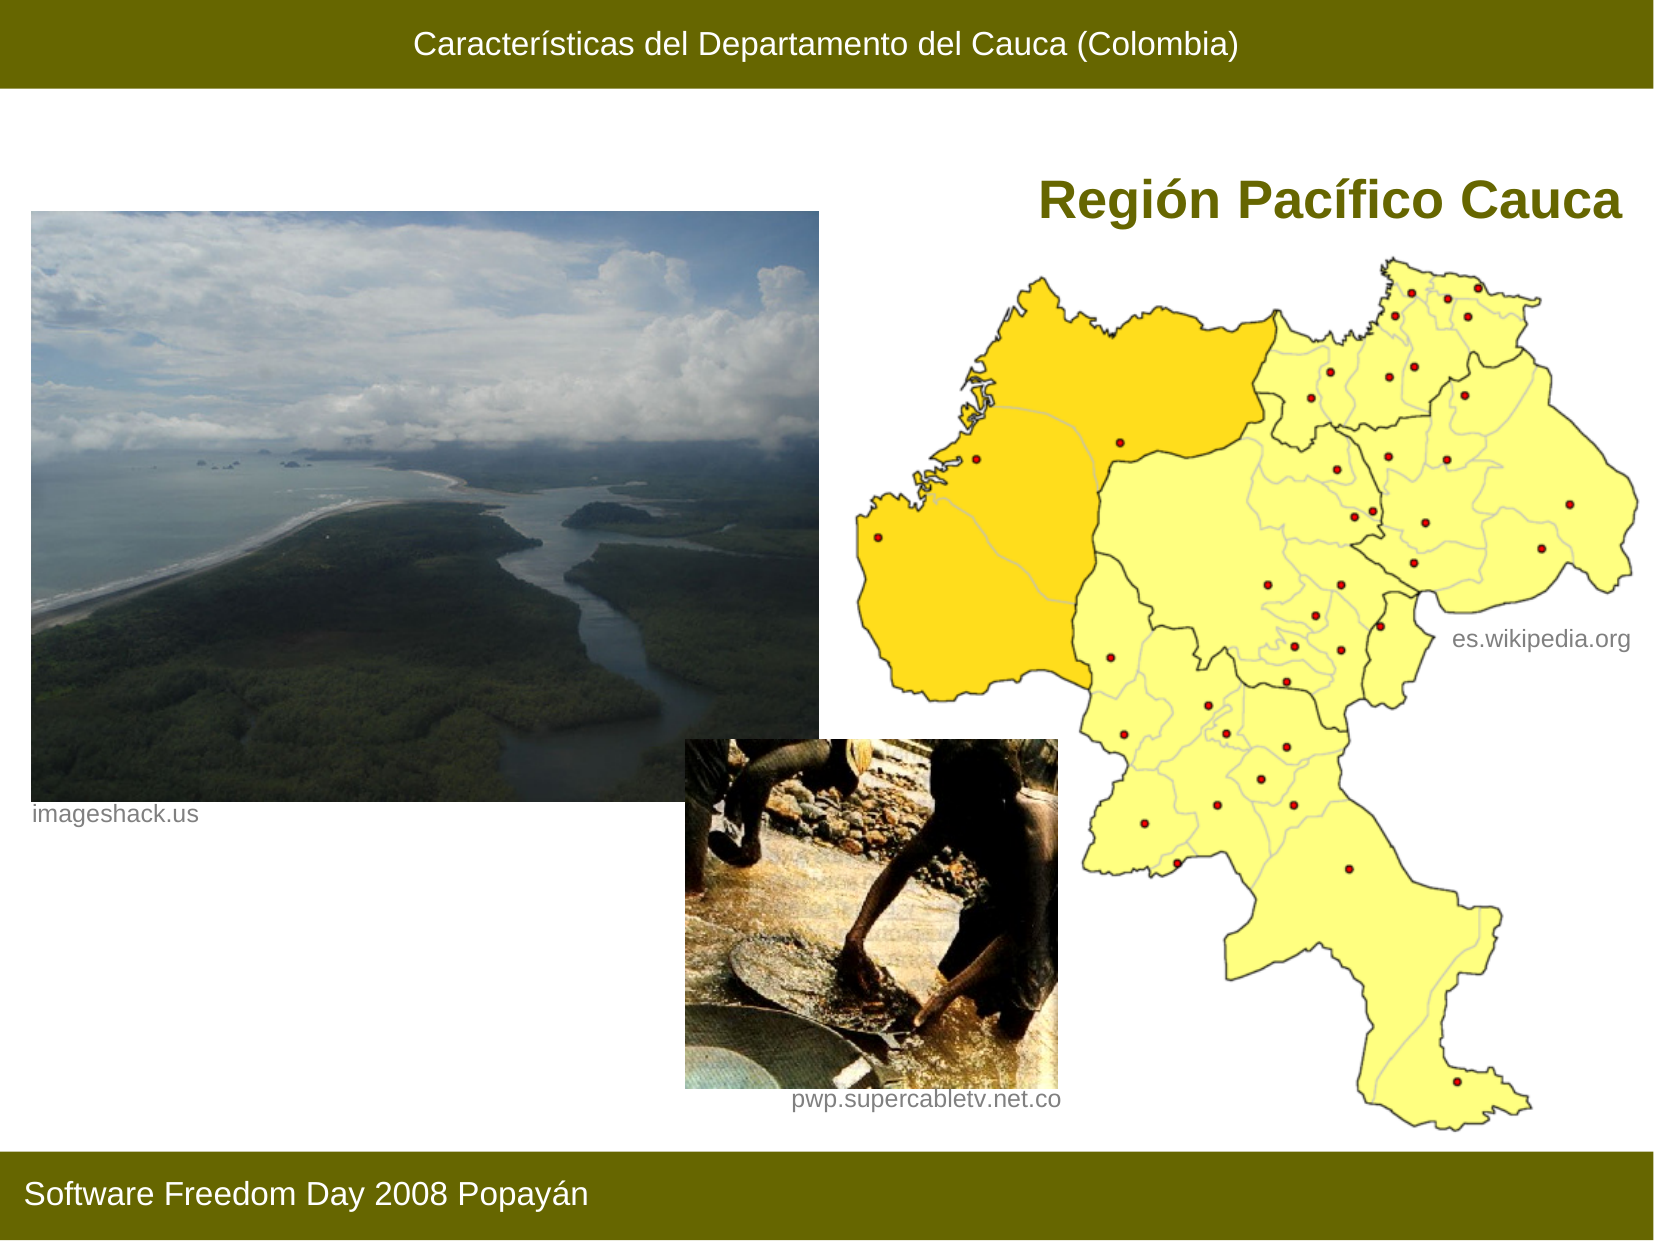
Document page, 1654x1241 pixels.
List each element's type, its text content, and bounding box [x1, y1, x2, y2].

picture [31, 211, 1650, 1138]
text_box es.wikipedia.org [1452, 624, 1630, 653]
text_box imageshack.us [32, 800, 197, 830]
text_box pwp.supercabletv.net.co [791, 1084, 1058, 1113]
title Región Pacífico Cauca [147, 147, 1625, 252]
